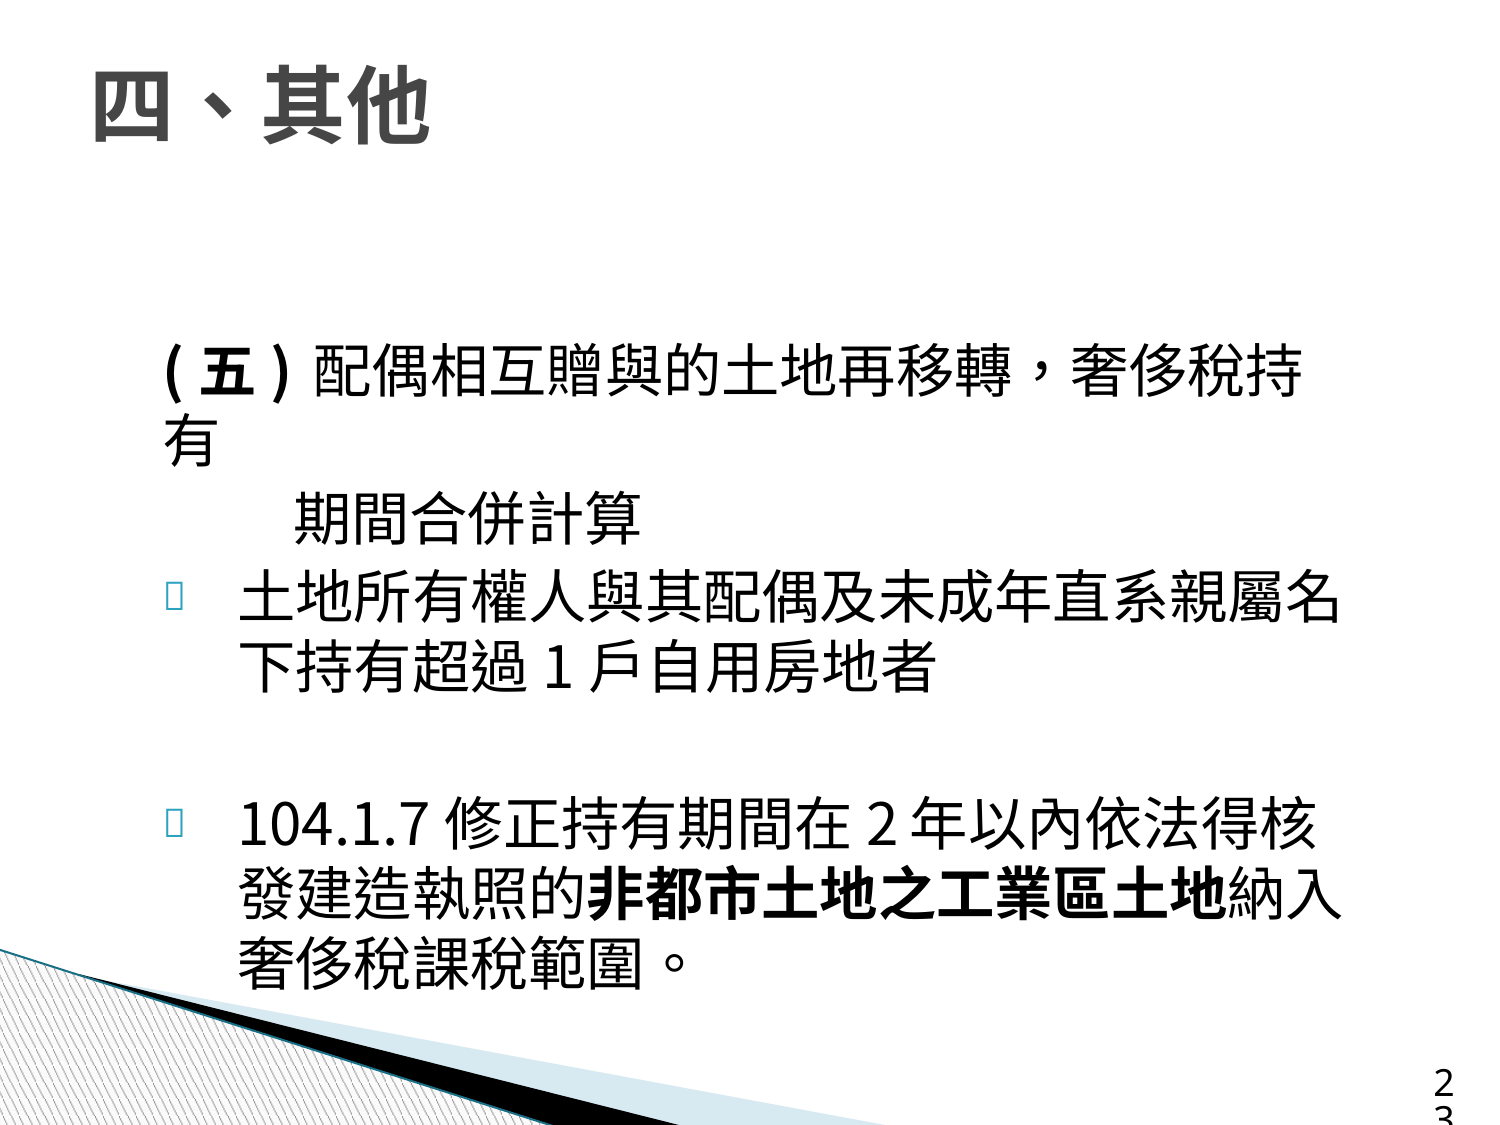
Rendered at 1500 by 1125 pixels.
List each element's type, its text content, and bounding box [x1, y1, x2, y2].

title 四、其他 [75, 45, 1425, 233]
picture [0, 952, 543, 1125]
list (五)配偶相互贈與的土地再移轉，奢侈稅持有 期間合併計算 土地所有權人與其配偶及未成年直系親屬名下持有超過1戶自用房地者 104.1.7修正持有期間在2年以內依法得核發建造執照的非都市土地之工業區土地納入奢侈稅課稅範圍。 [147, 326, 1363, 1012]
slide_number <編號> [1418, 1051, 1479, 1112]
